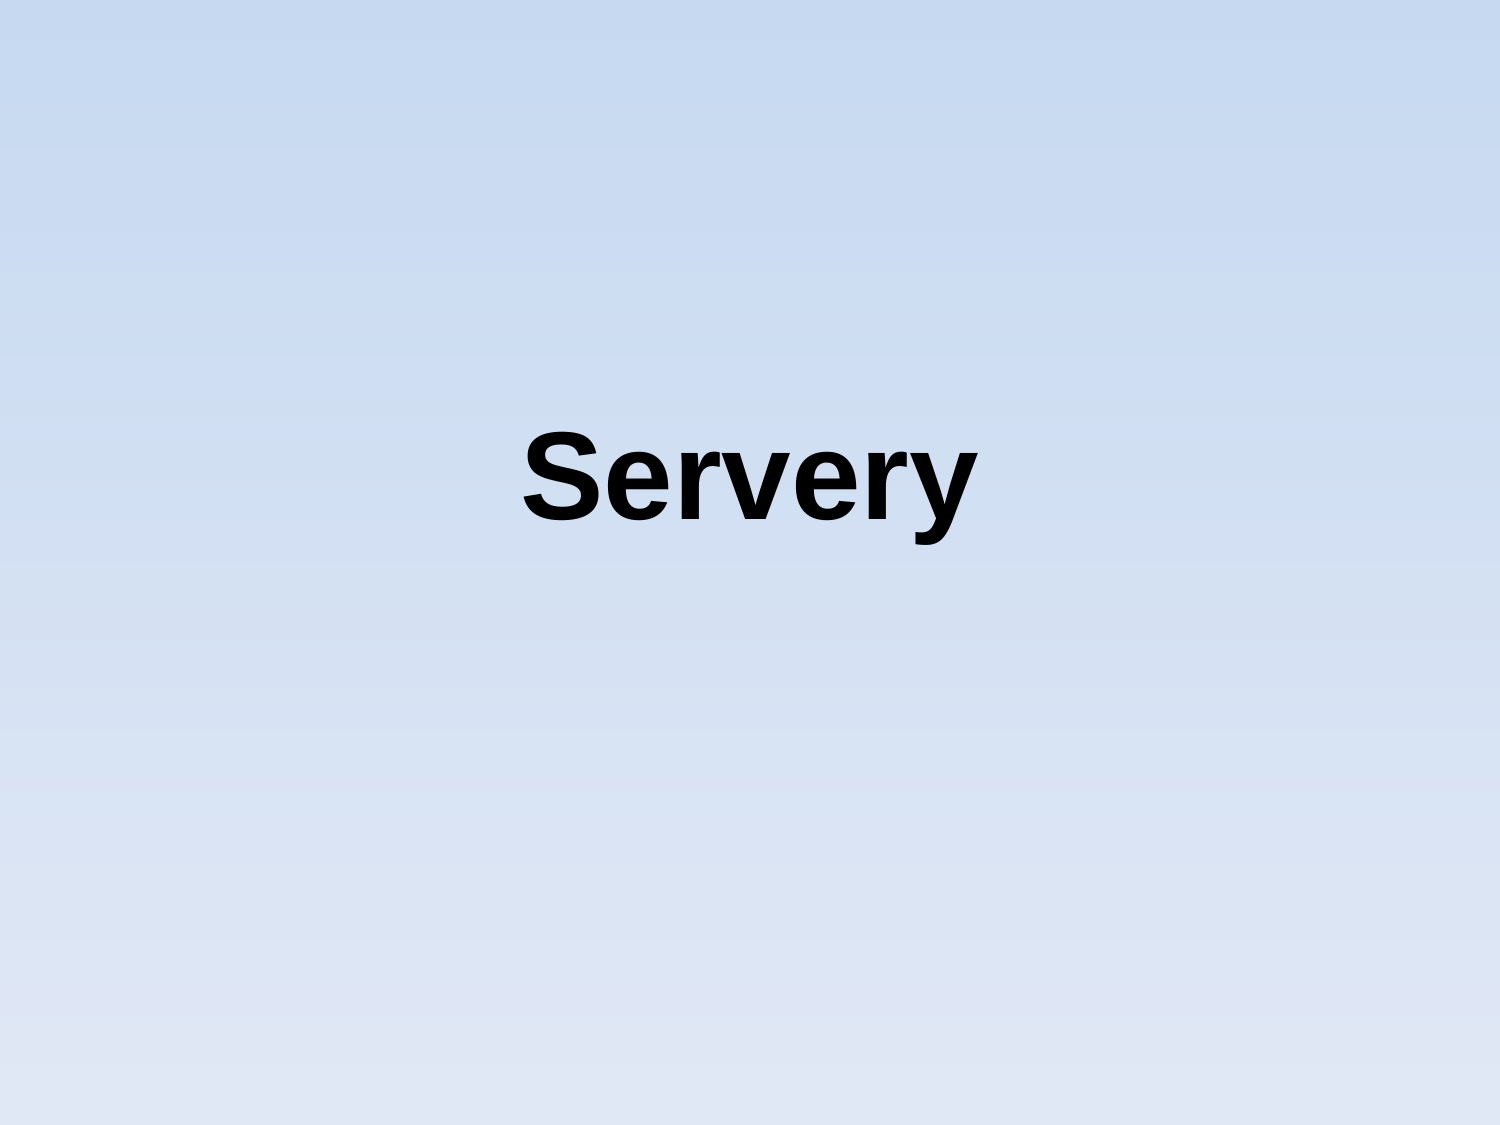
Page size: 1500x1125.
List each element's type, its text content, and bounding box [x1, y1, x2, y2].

title Servery [112, 349, 1388, 591]
